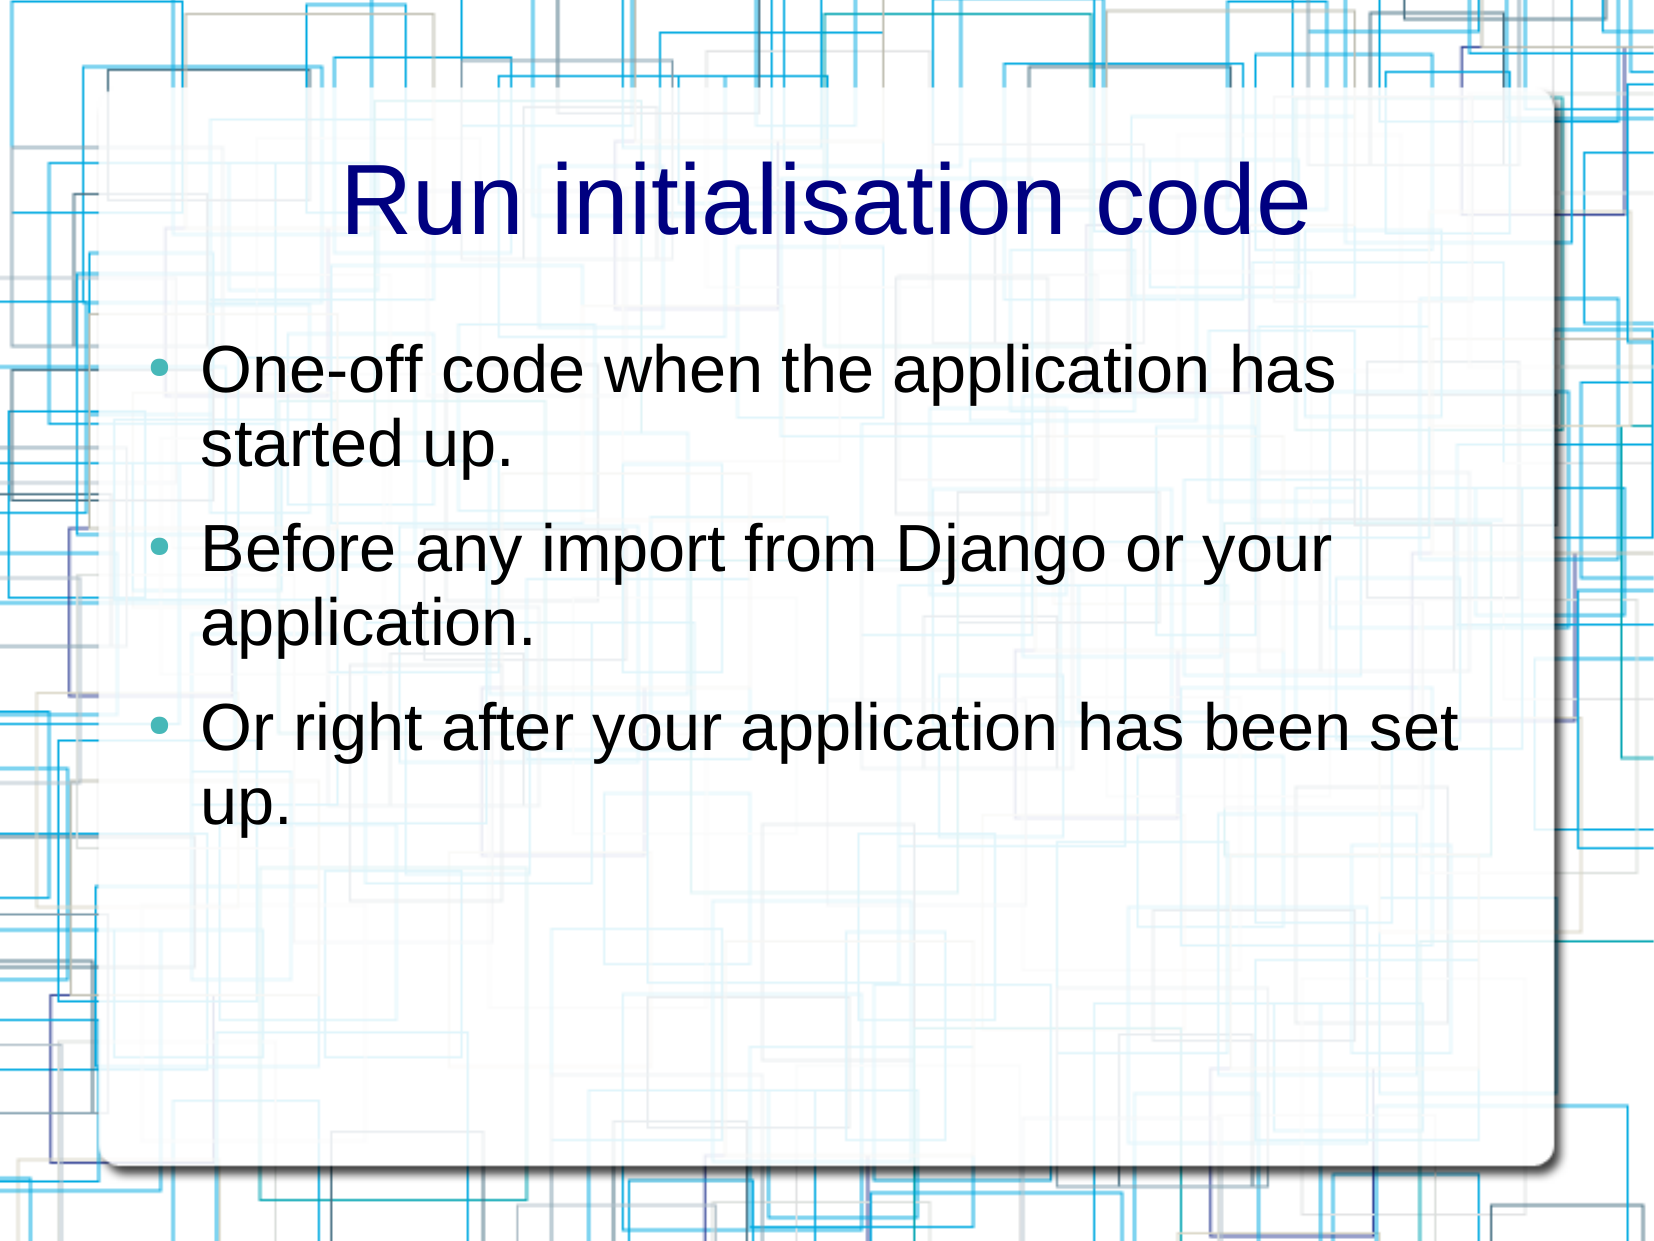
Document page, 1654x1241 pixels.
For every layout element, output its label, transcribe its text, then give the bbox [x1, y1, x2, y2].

list One-off code when the application has started up. Before any import from Django or your application. Or right after your application has been set up. [129, 331, 1524, 1136]
title Run initialisation code [118, 104, 1536, 297]
picture [0, 0, 1654, 1241]
